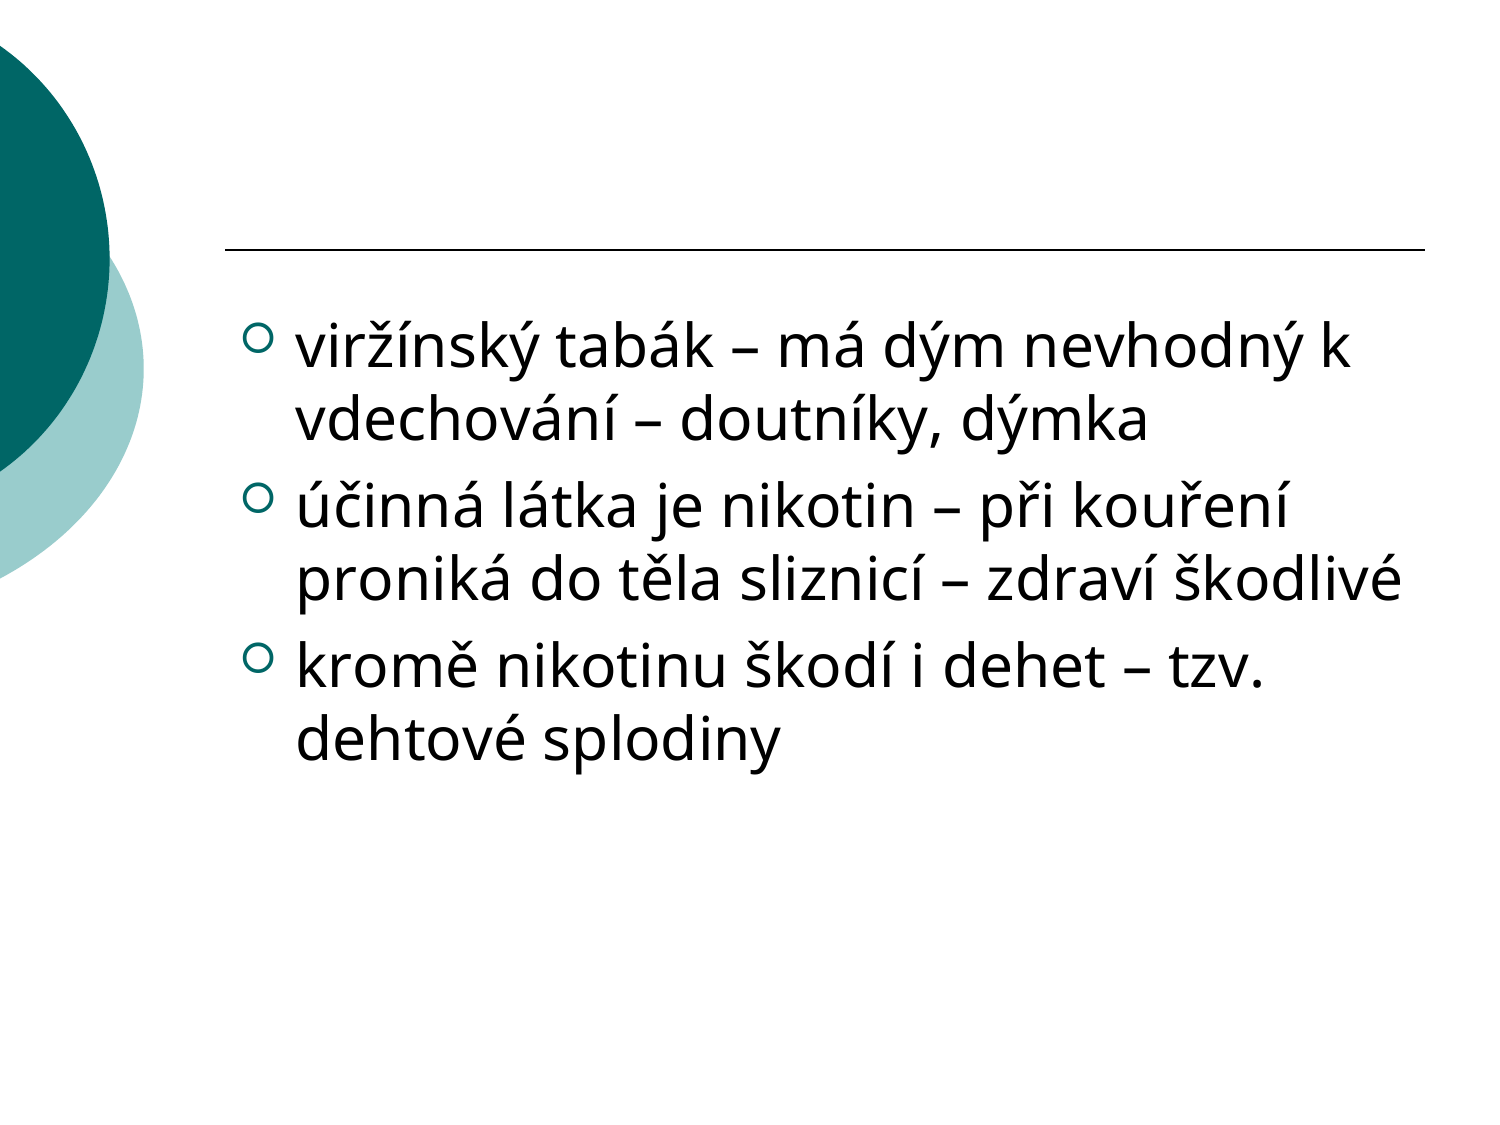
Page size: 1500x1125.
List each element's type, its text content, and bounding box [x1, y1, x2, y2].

list viržínský tabák – má dým nevhodný k vdechování – doutníky, dýmka účinná látka je nikotin – při kouření proniká do těla sliznicí – zdraví škodlivé kromě nikotinu škodí i dehet – tzv. dehtové splodiny [224, 299, 1425, 975]
